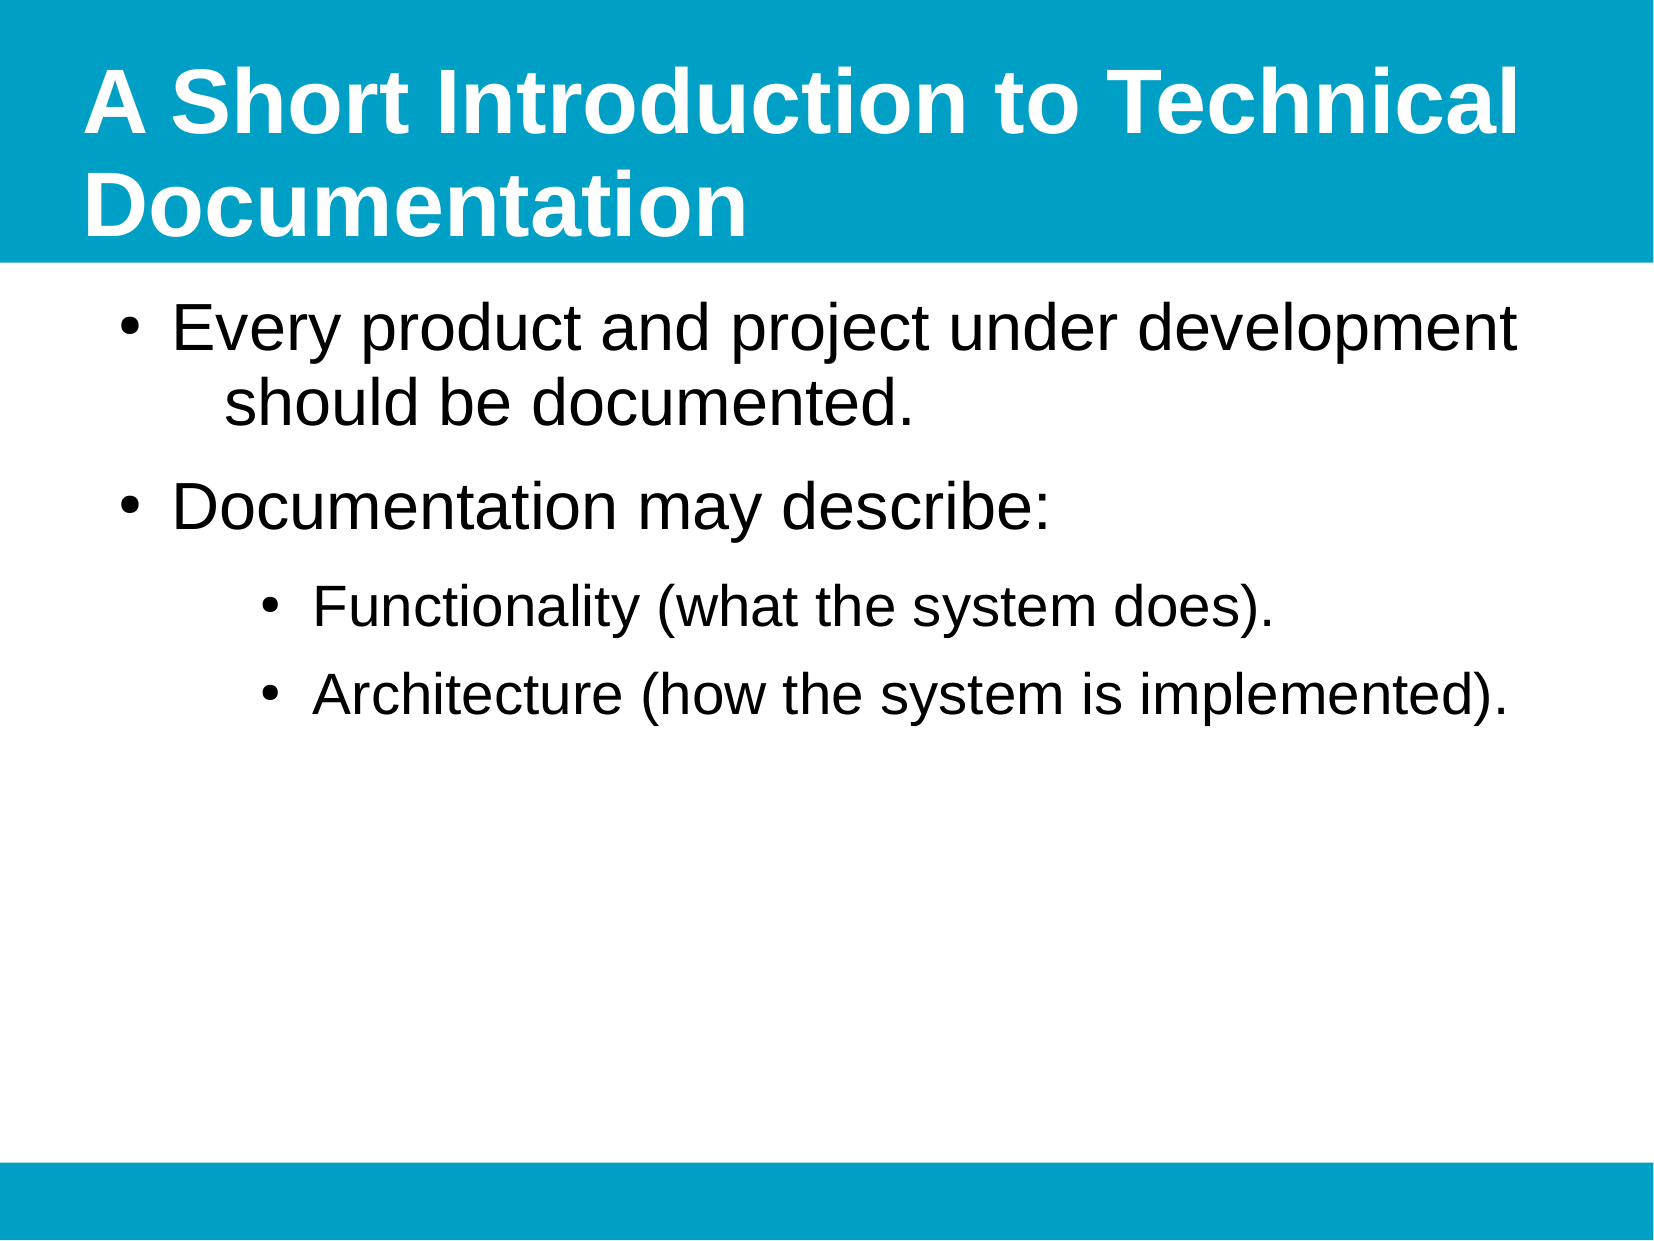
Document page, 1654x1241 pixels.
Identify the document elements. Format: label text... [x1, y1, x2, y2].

title A Short Introduction to Technical Documentation [82, 49, 1571, 257]
list Every product and project under development should be documented. Documentation may describe: Functionality (what the system does). Architecture (how the system is implemented). [82, 290, 1571, 1094]
